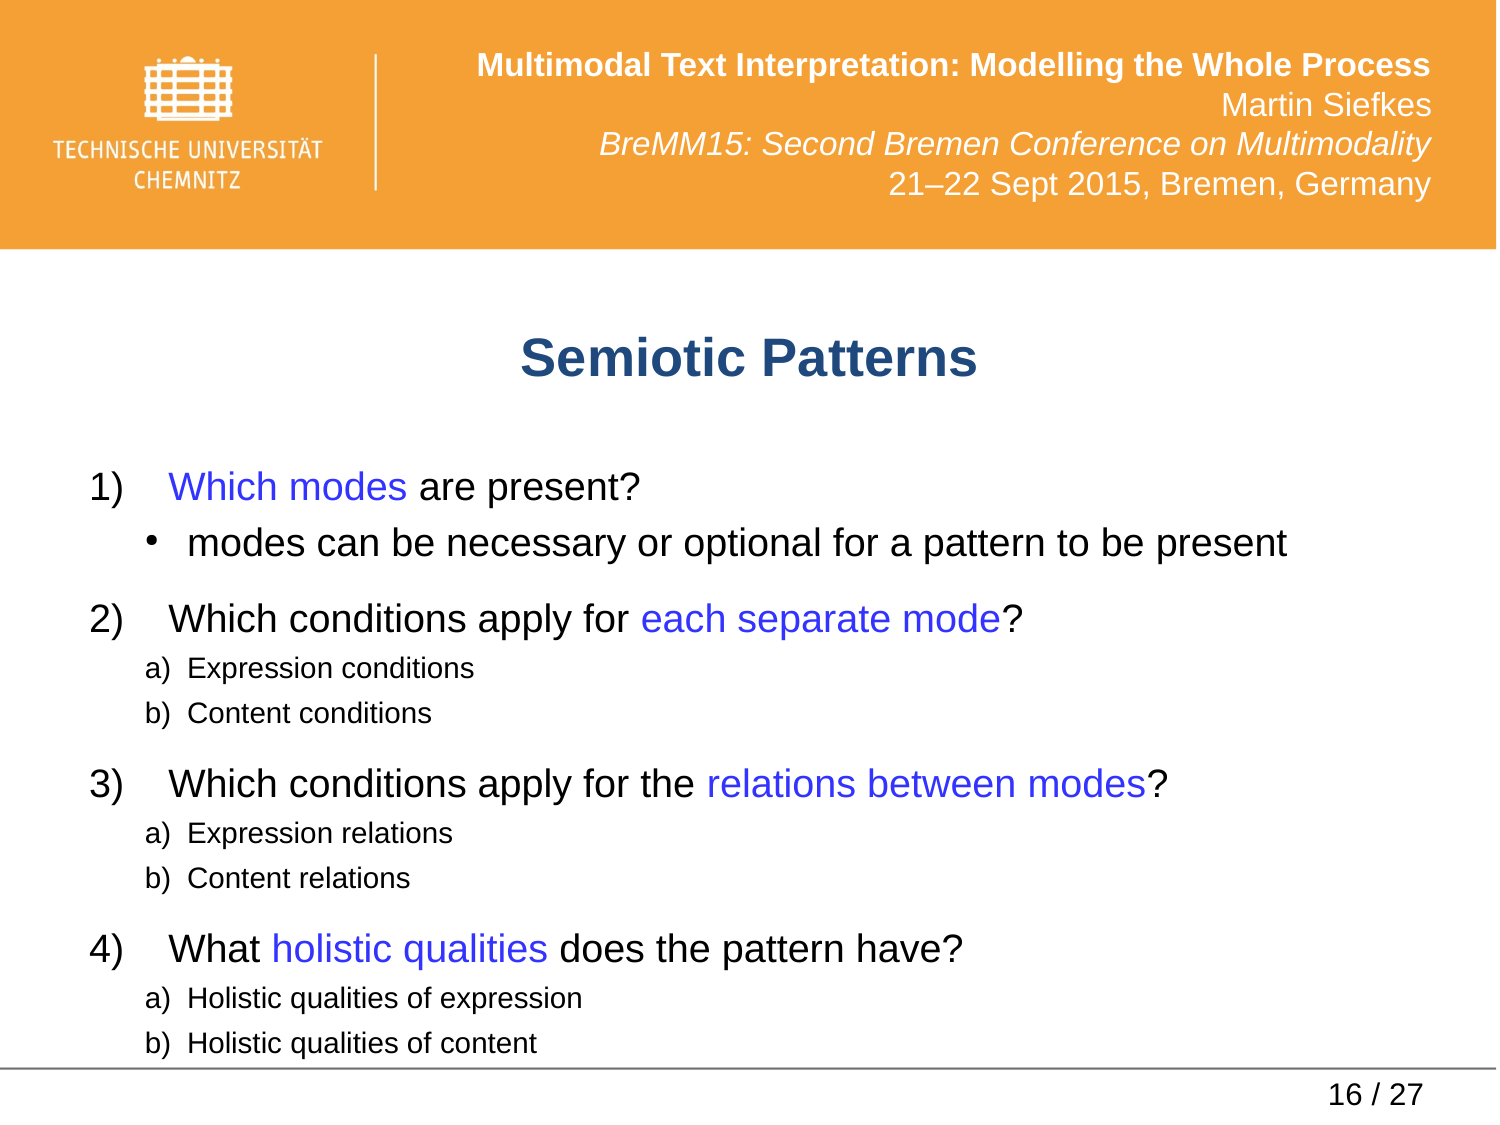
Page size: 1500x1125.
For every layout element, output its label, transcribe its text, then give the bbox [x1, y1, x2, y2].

picture [0, 0, 1497, 1125]
text_box <Foliennummer> / 27 [1162, 1069, 1500, 1120]
list [419, 45, 774, 197]
text_box Semiotic Patterns [59, 314, 1441, 449]
list Which modes are present? modes can be necessary or optional for a pattern to be present Which conditions apply for each separate mode? Expression conditions Content conditions Which conditions apply for the relations between modes? Expression relations Content relations What holistic qualities does the pattern have? Holistic qualities of expression Holistic qualities of content [75, 460, 1426, 1063]
